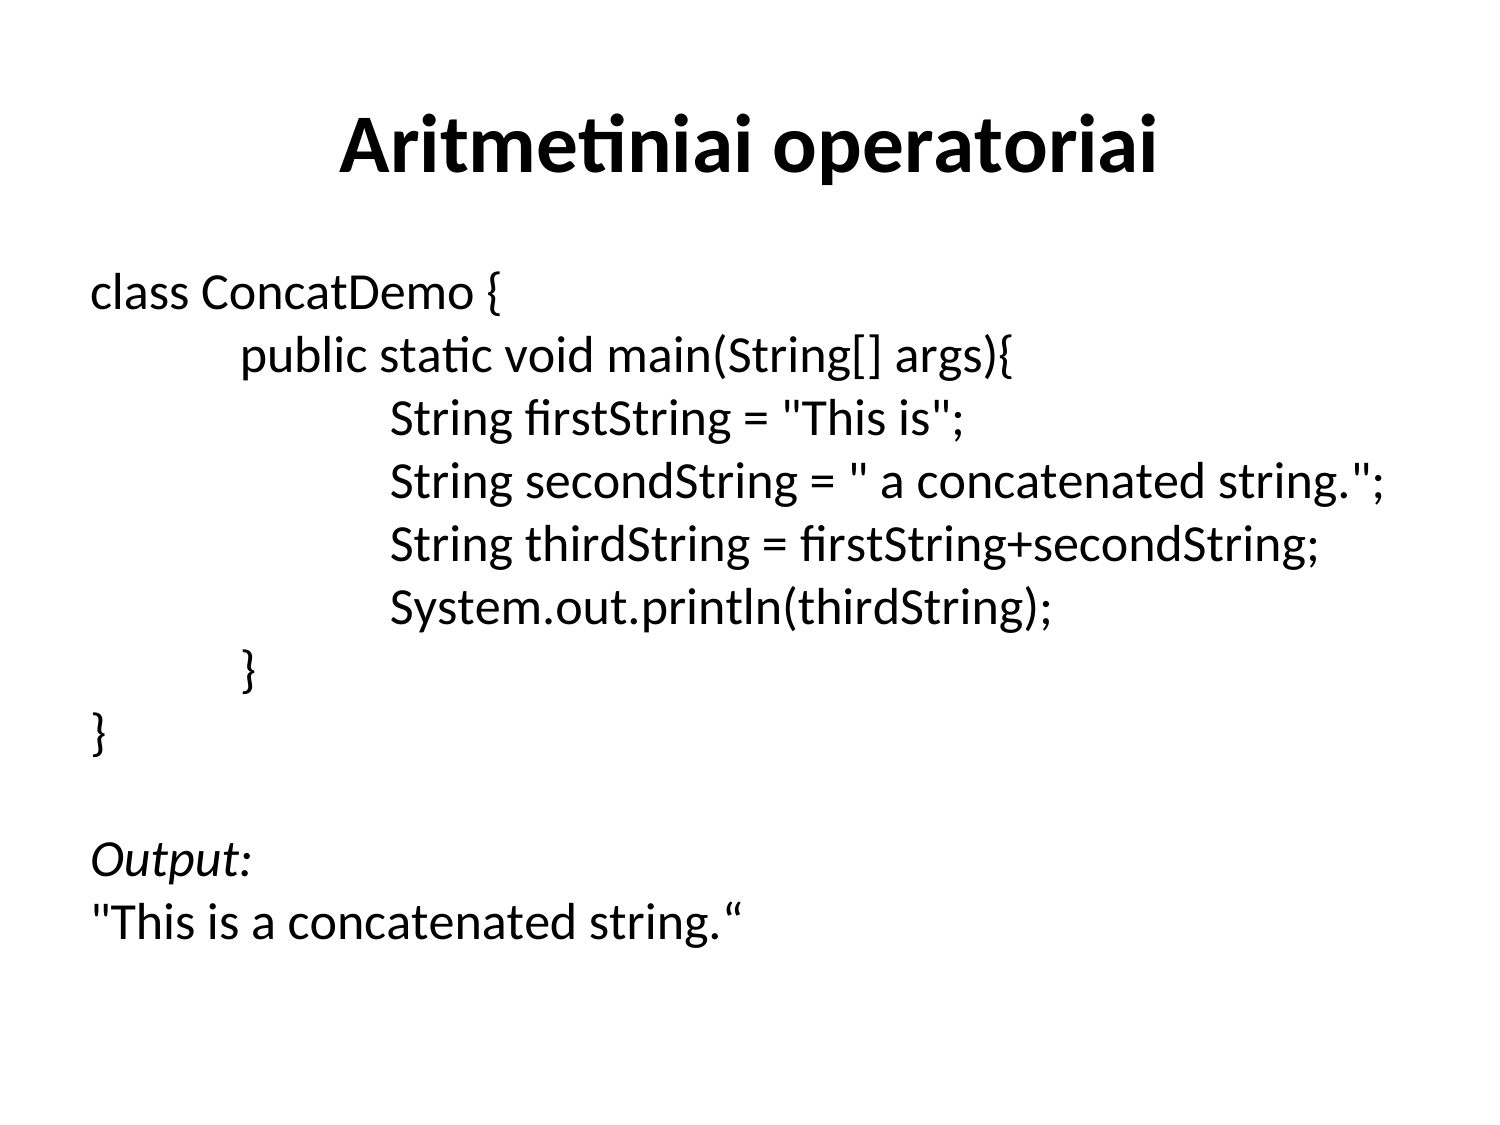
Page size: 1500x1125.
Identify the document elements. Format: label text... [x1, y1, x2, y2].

text_box Aritmetiniai operatoriai [75, 45, 1426, 233]
text_box class ConcatDemo { public static void main(String[] args){ String firstString = "This is"; String secondString = " a concatenated string."; String thirdString = firstString+secondString; System.out.println(thirdString); } } Output: "This is a concatenated string.“ [75, 262, 1426, 1005]
